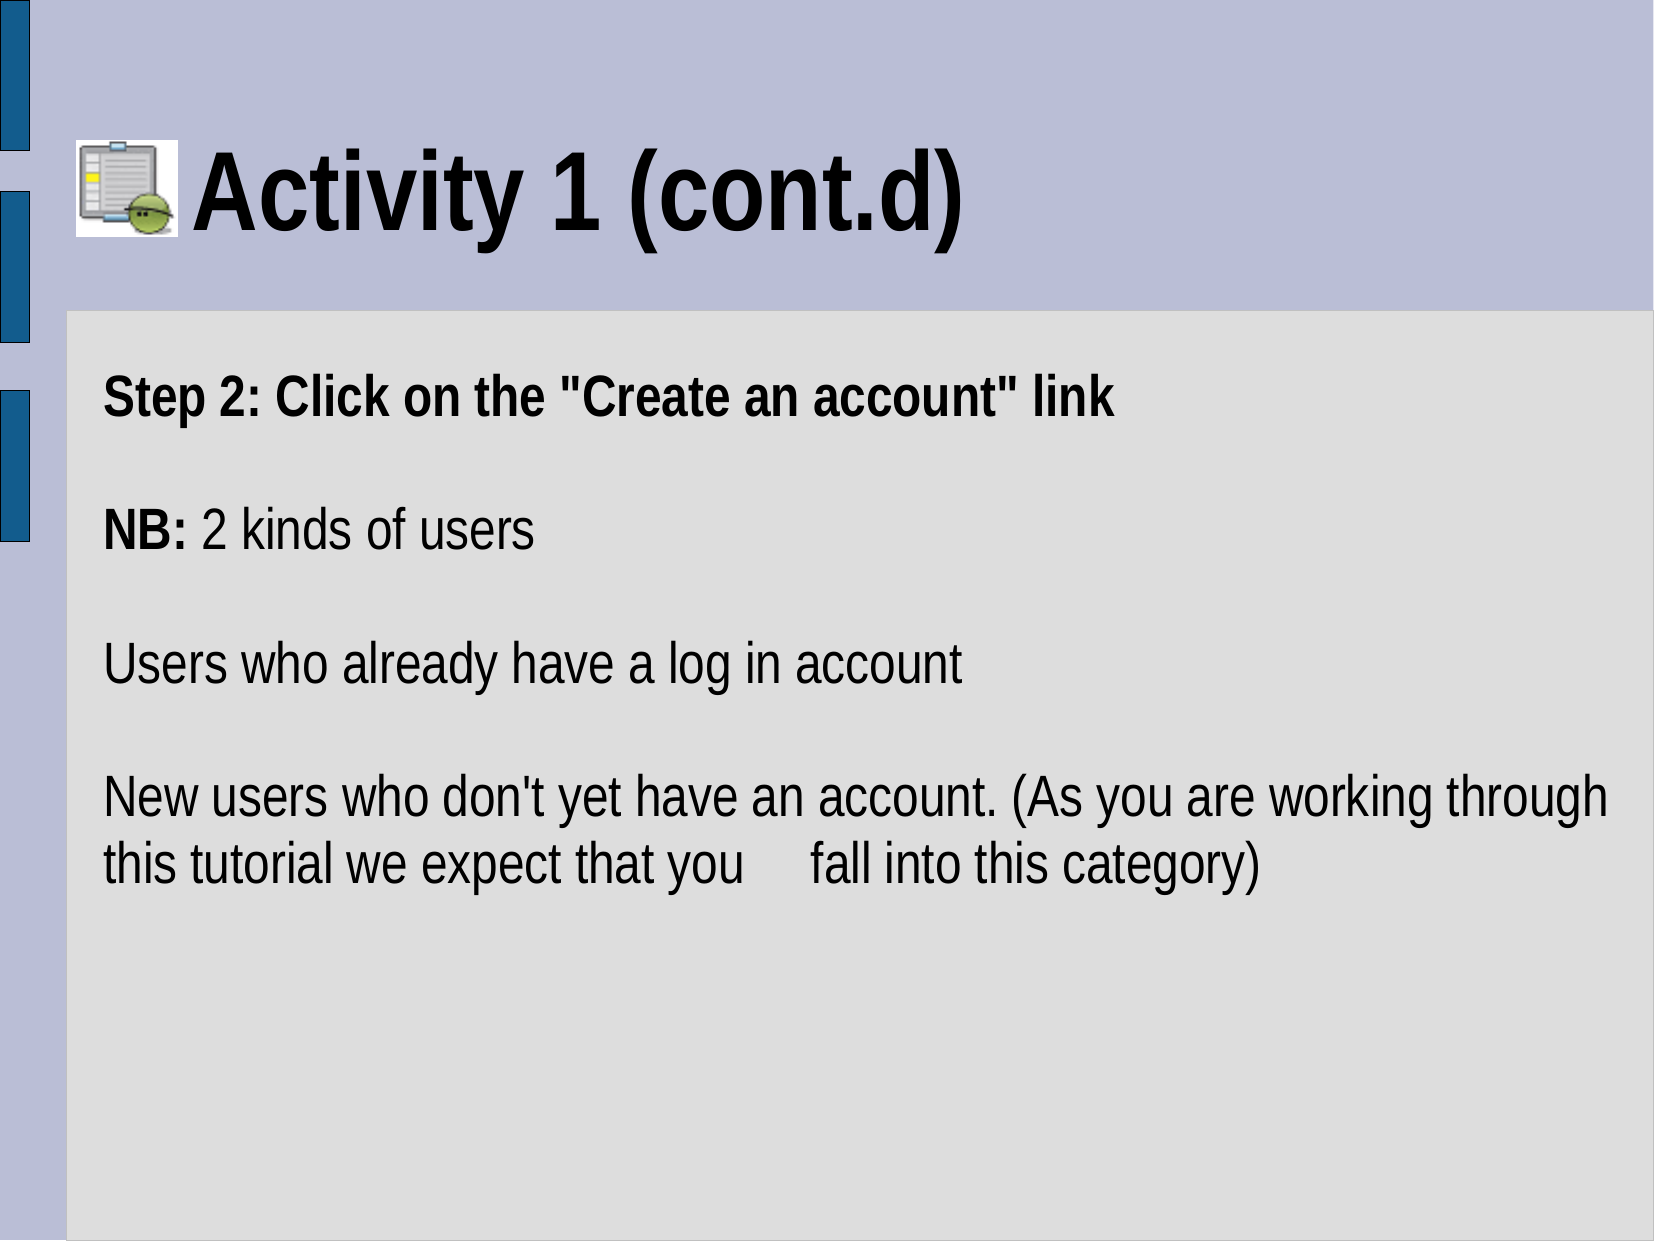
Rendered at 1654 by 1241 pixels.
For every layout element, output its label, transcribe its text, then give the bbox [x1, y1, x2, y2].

text_box Activity 1 (cont.d) [177, 118, 1152, 262]
text_box Step 2: Click on the "Create an account" link NB: 2 kinds of users Users who already have a log in account New users who don't yet have an account. (As you are working through this tutorial we expect that you fall into this category) [88, 354, 1654, 1211]
picture [76, 140, 177, 237]
